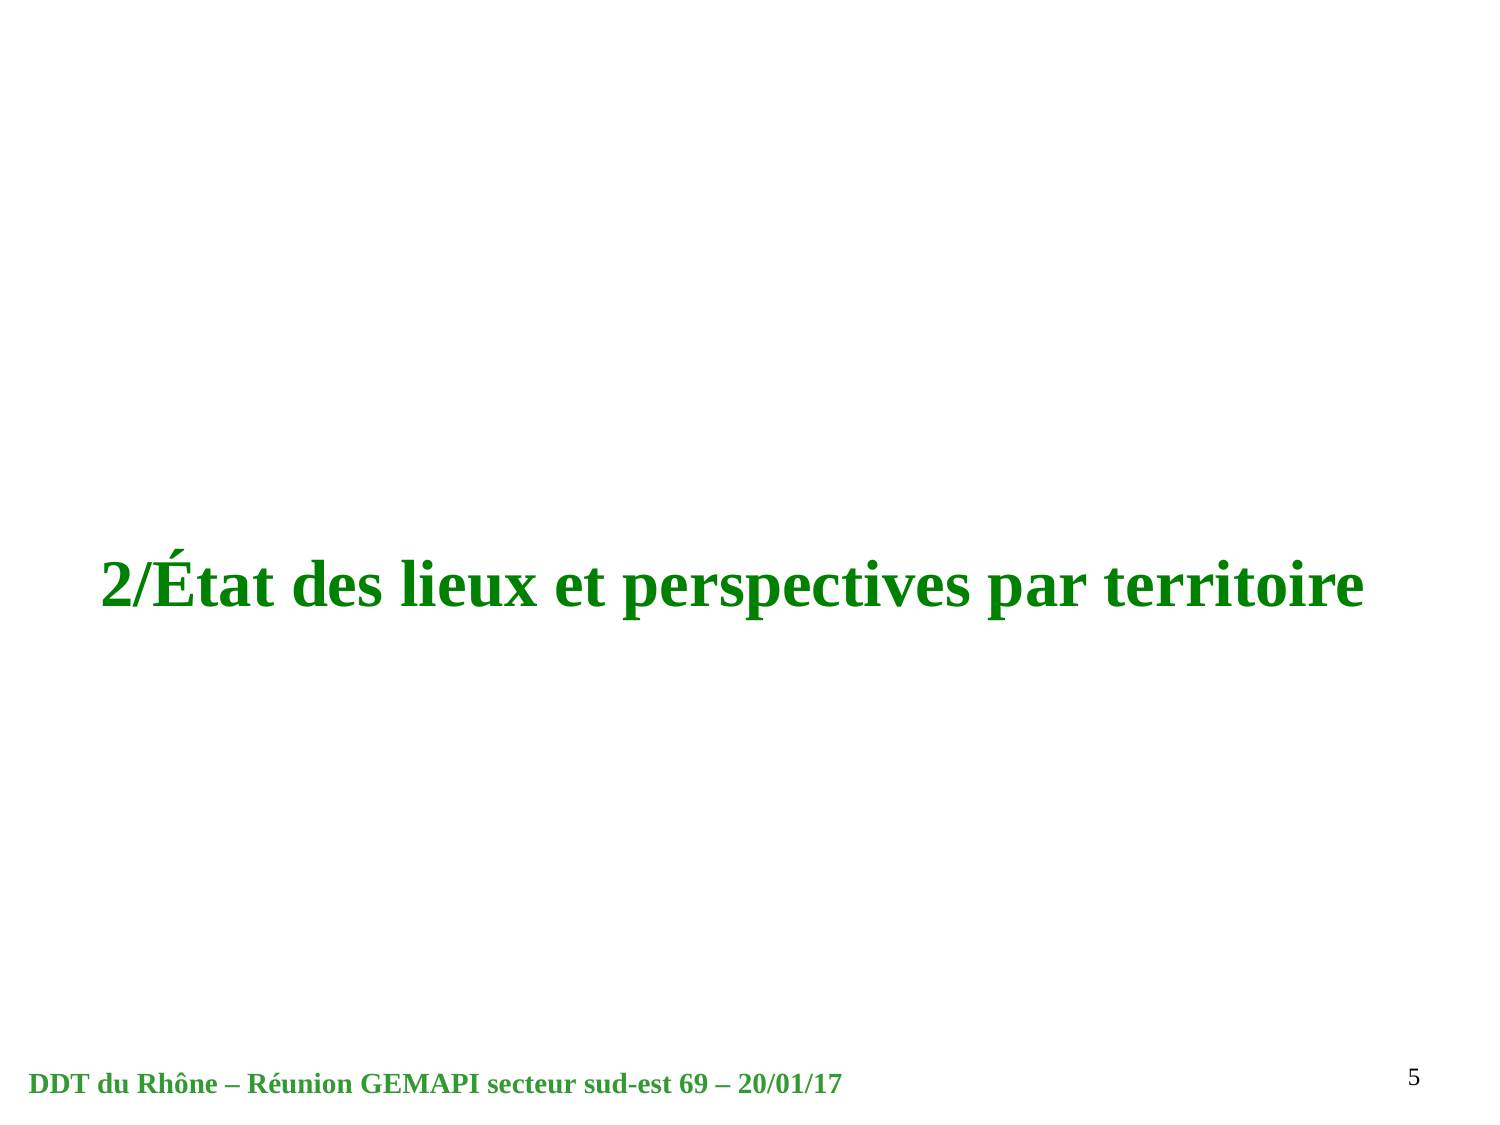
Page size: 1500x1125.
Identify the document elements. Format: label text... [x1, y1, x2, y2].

title 2/État des lieux et perspectives par territoire [59, 432, 1409, 736]
